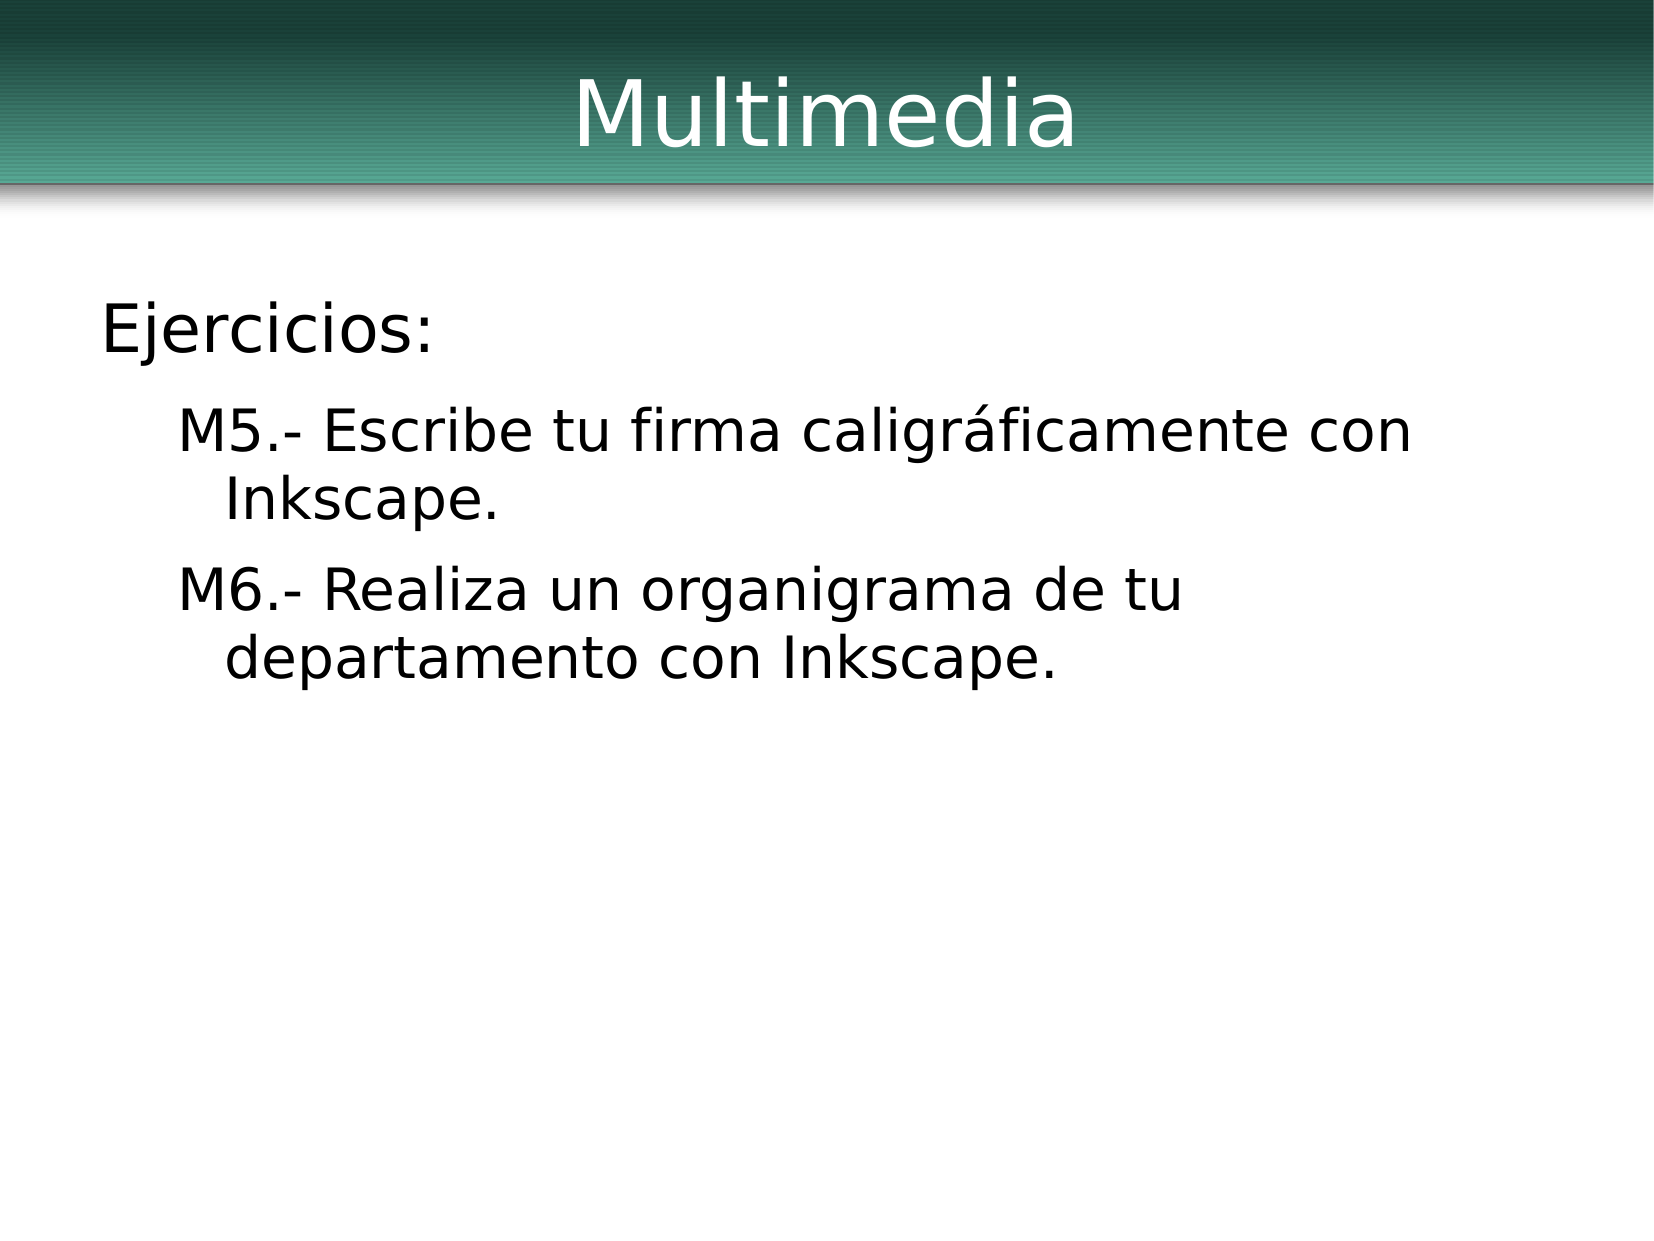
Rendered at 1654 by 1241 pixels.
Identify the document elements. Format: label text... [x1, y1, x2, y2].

title Multimedia [82, 11, 1571, 219]
list Ejercicios: M5.- Escribe tu firma caligráficamente con Inkscape. M6.- Realiza un organigrama de tu departamento con Inkscape. [82, 290, 1571, 1094]
picture [0, 0, 1654, 225]
